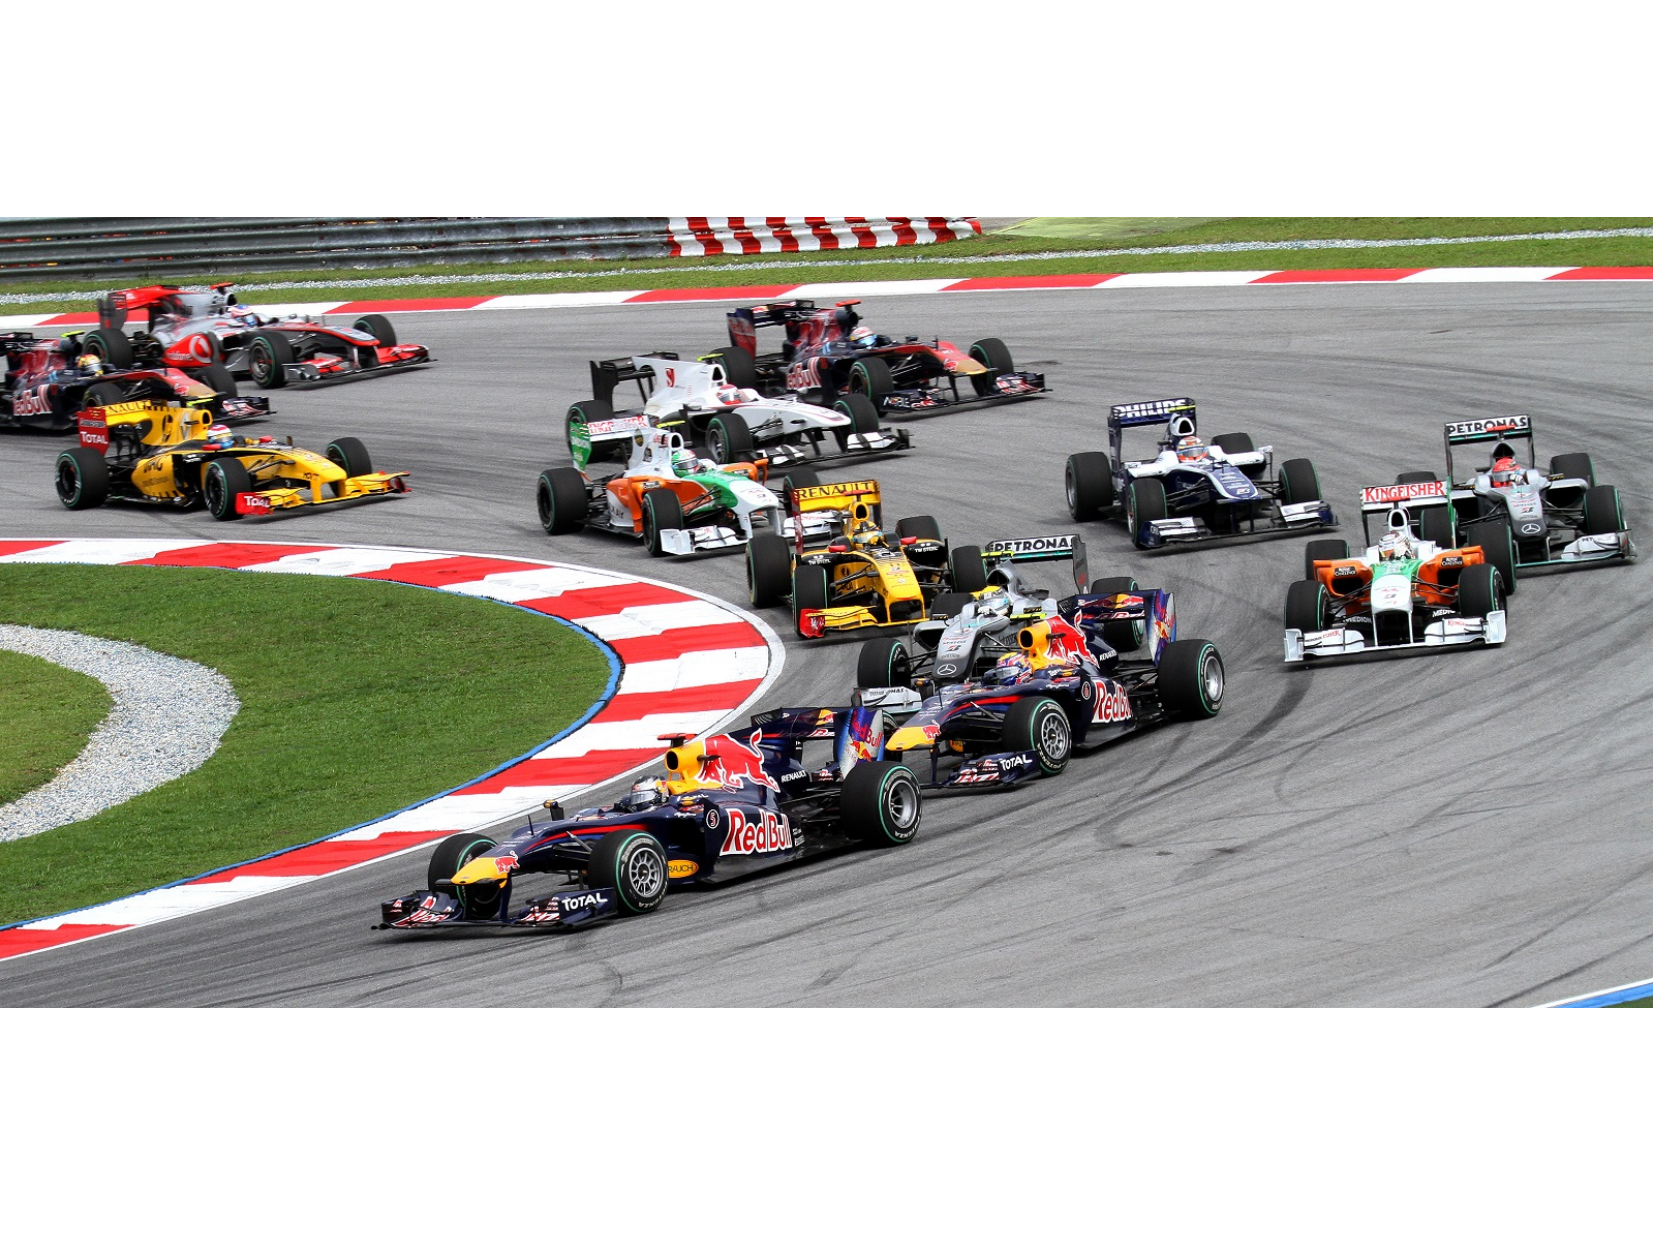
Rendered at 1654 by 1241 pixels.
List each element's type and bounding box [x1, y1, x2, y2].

picture [0, 217, 1653, 1008]
